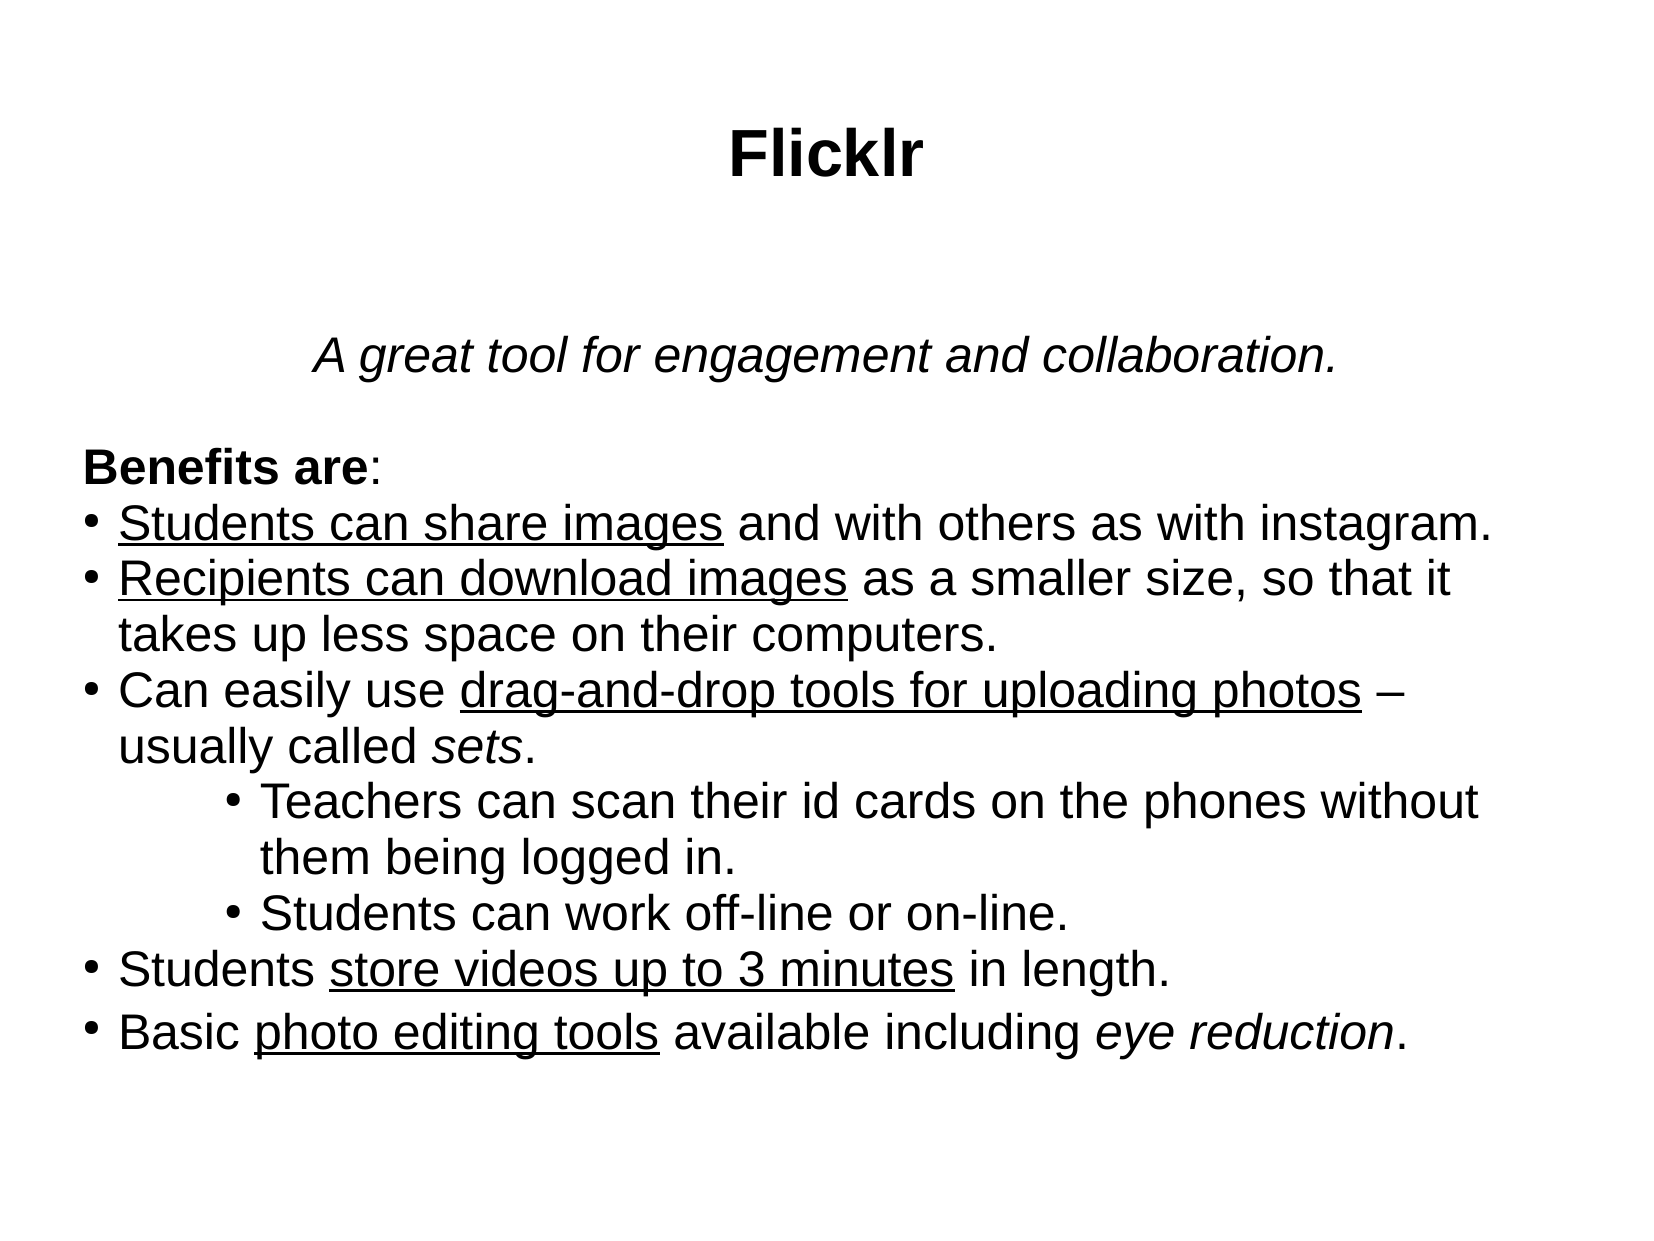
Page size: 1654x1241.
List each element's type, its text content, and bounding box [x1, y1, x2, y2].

title Flicklr [82, 49, 1571, 146]
subtitle A great tool for engagement and collaboration. Benefits are: Students can share images and with others as with instagram. Recipients can download images as a smaller size, so that it takes up less space on their computers. Can easily use drag-and-drop tools for uploading photos – usually called sets. Teachers can scan their id cards on the phones without them being logged in. Students can work off-line or on-line. Students store videos up to 3 minutes in length. Basic photo editing tools available including eye reduction. [82, 146, 1571, 1241]
